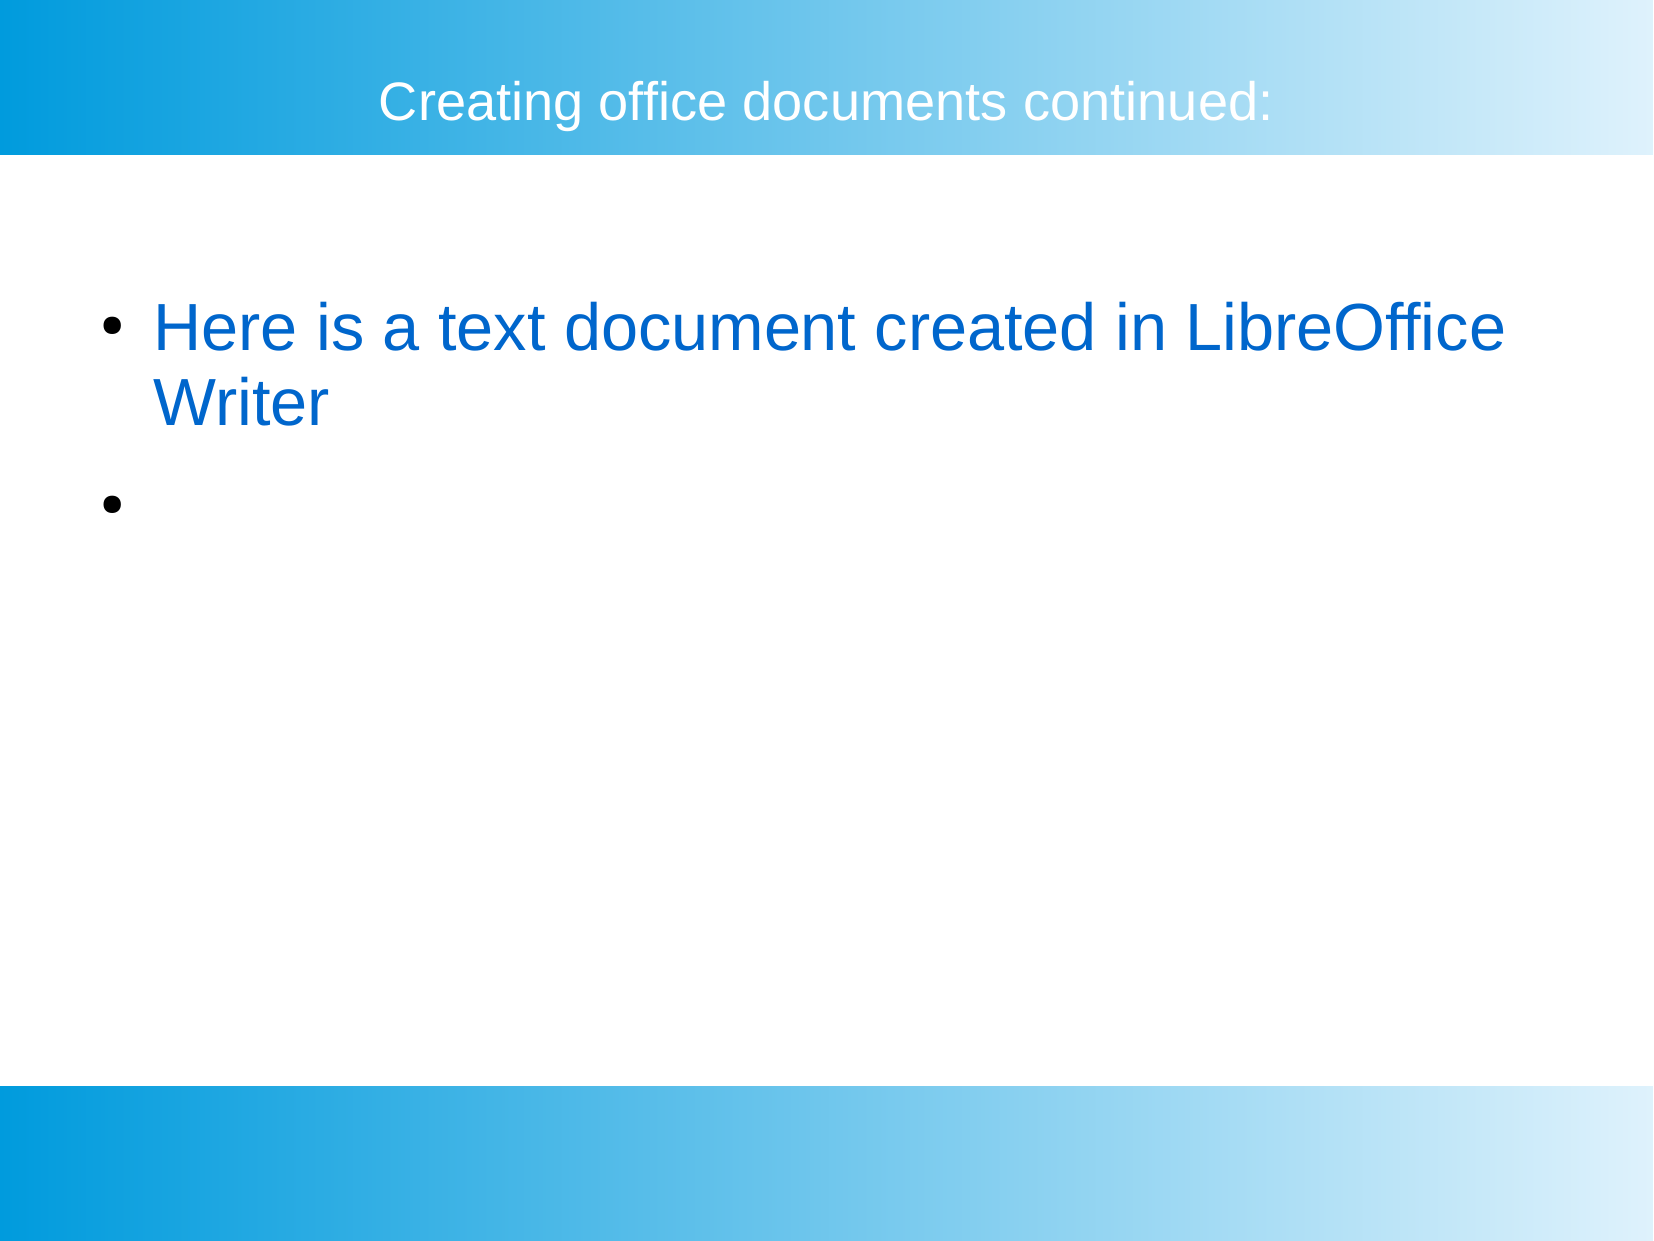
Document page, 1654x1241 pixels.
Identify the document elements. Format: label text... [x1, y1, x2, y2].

title Creating office documents continued: [82, 49, 1571, 155]
list Here is a text document created in LibreOffice Writer [82, 290, 1571, 1010]
